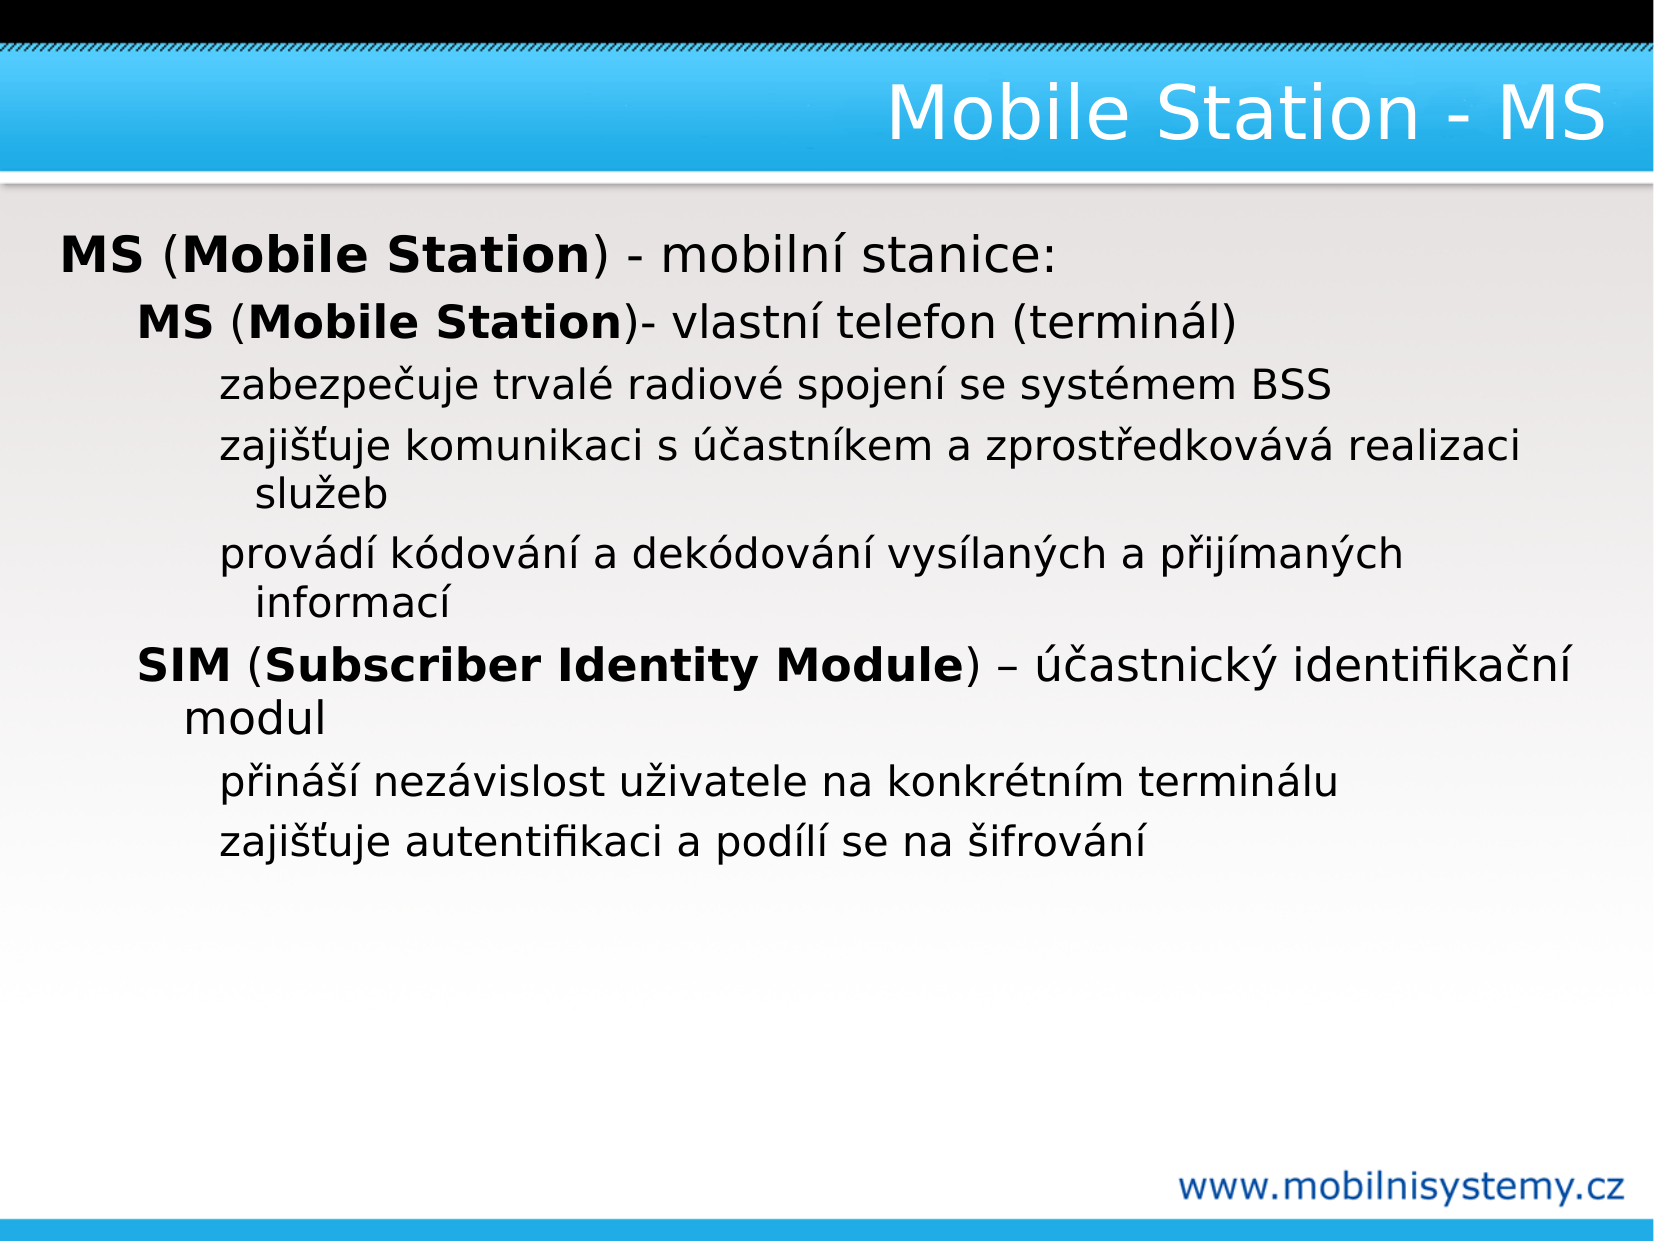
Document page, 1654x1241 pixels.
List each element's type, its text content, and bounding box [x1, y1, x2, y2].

title Mobile Station - MS [29, 49, 1624, 178]
picture [0, 0, 1654, 1241]
list MS (Mobile Station) - mobilní stanice: MS (Mobile Station)- vlastní telefon (terminál) zabezpečuje trvalé radiové spojení se systémem BSS zajišťuje komunikaci s účastníkem a zprostředkovává realizaci služeb provádí kódování a dekódování vysílaných a přijímaných informací SIM (Subscriber Identity Module) – účastnický identifikační modul přináší nezávislost uživatele na konkrétním terminálu zajišťuje autentifikaci a podílí se na šifrování [32, 218, 1595, 1108]
